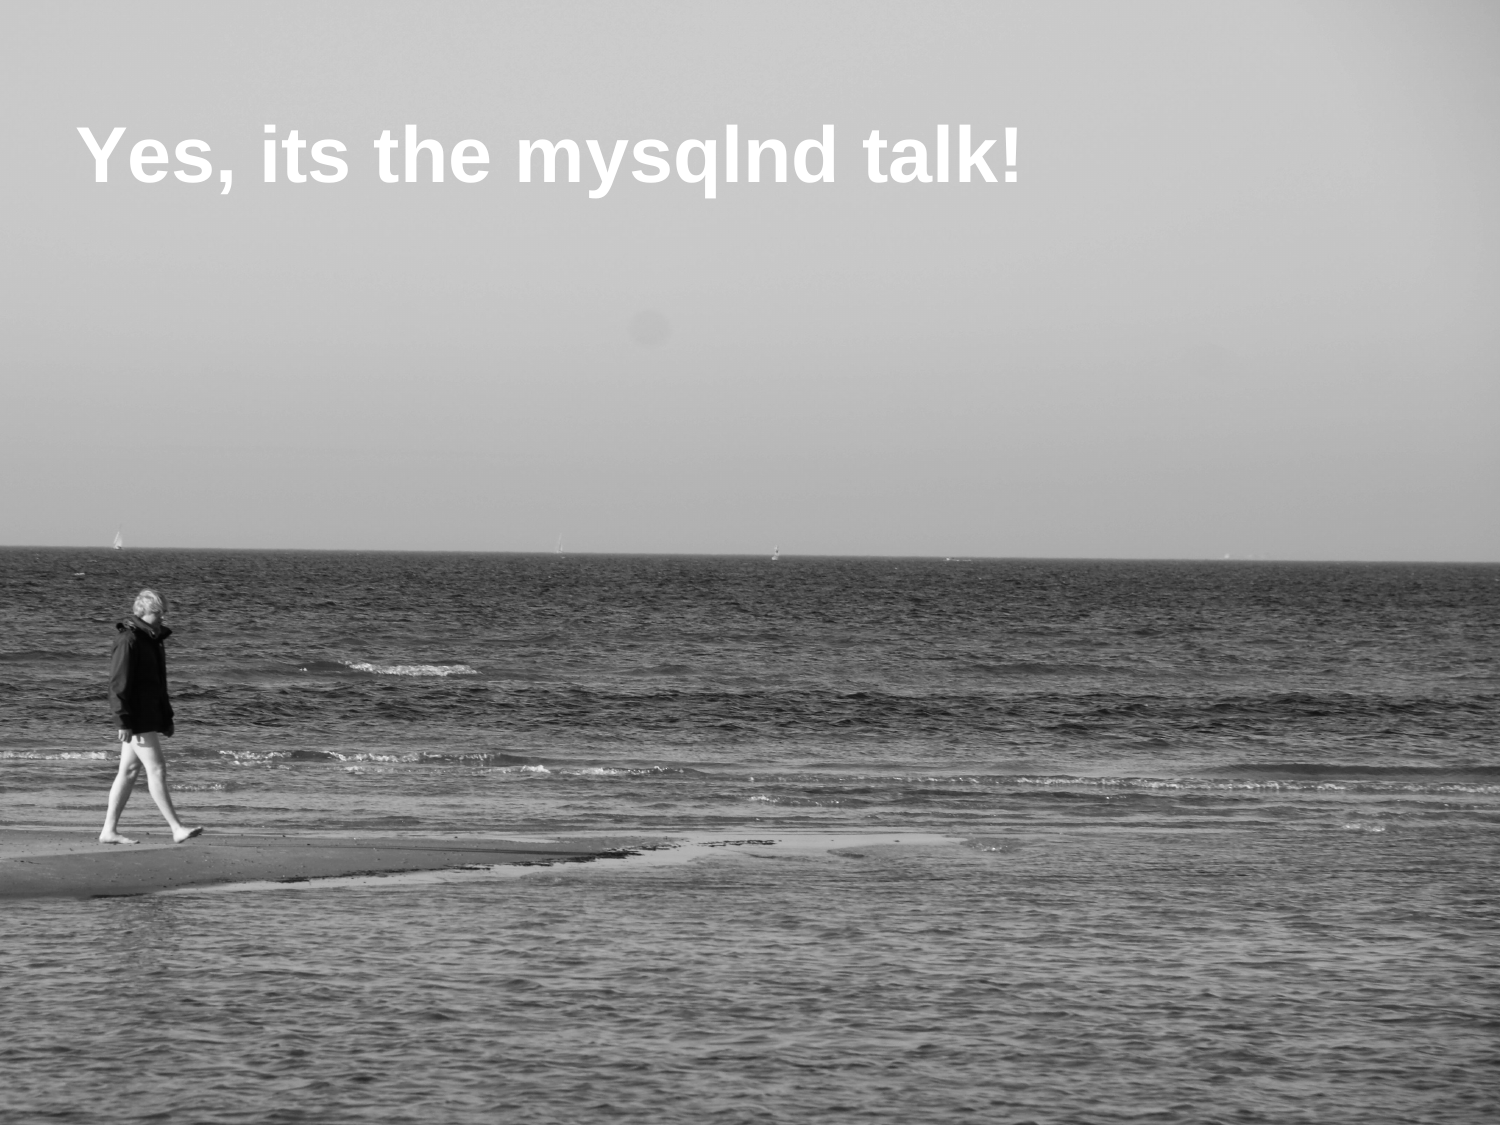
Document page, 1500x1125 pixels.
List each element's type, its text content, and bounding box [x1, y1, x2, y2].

picture [0, 0, 1500, 1125]
text_box Yes, its the mysqlnd talk! [75, 122, 1414, 212]
